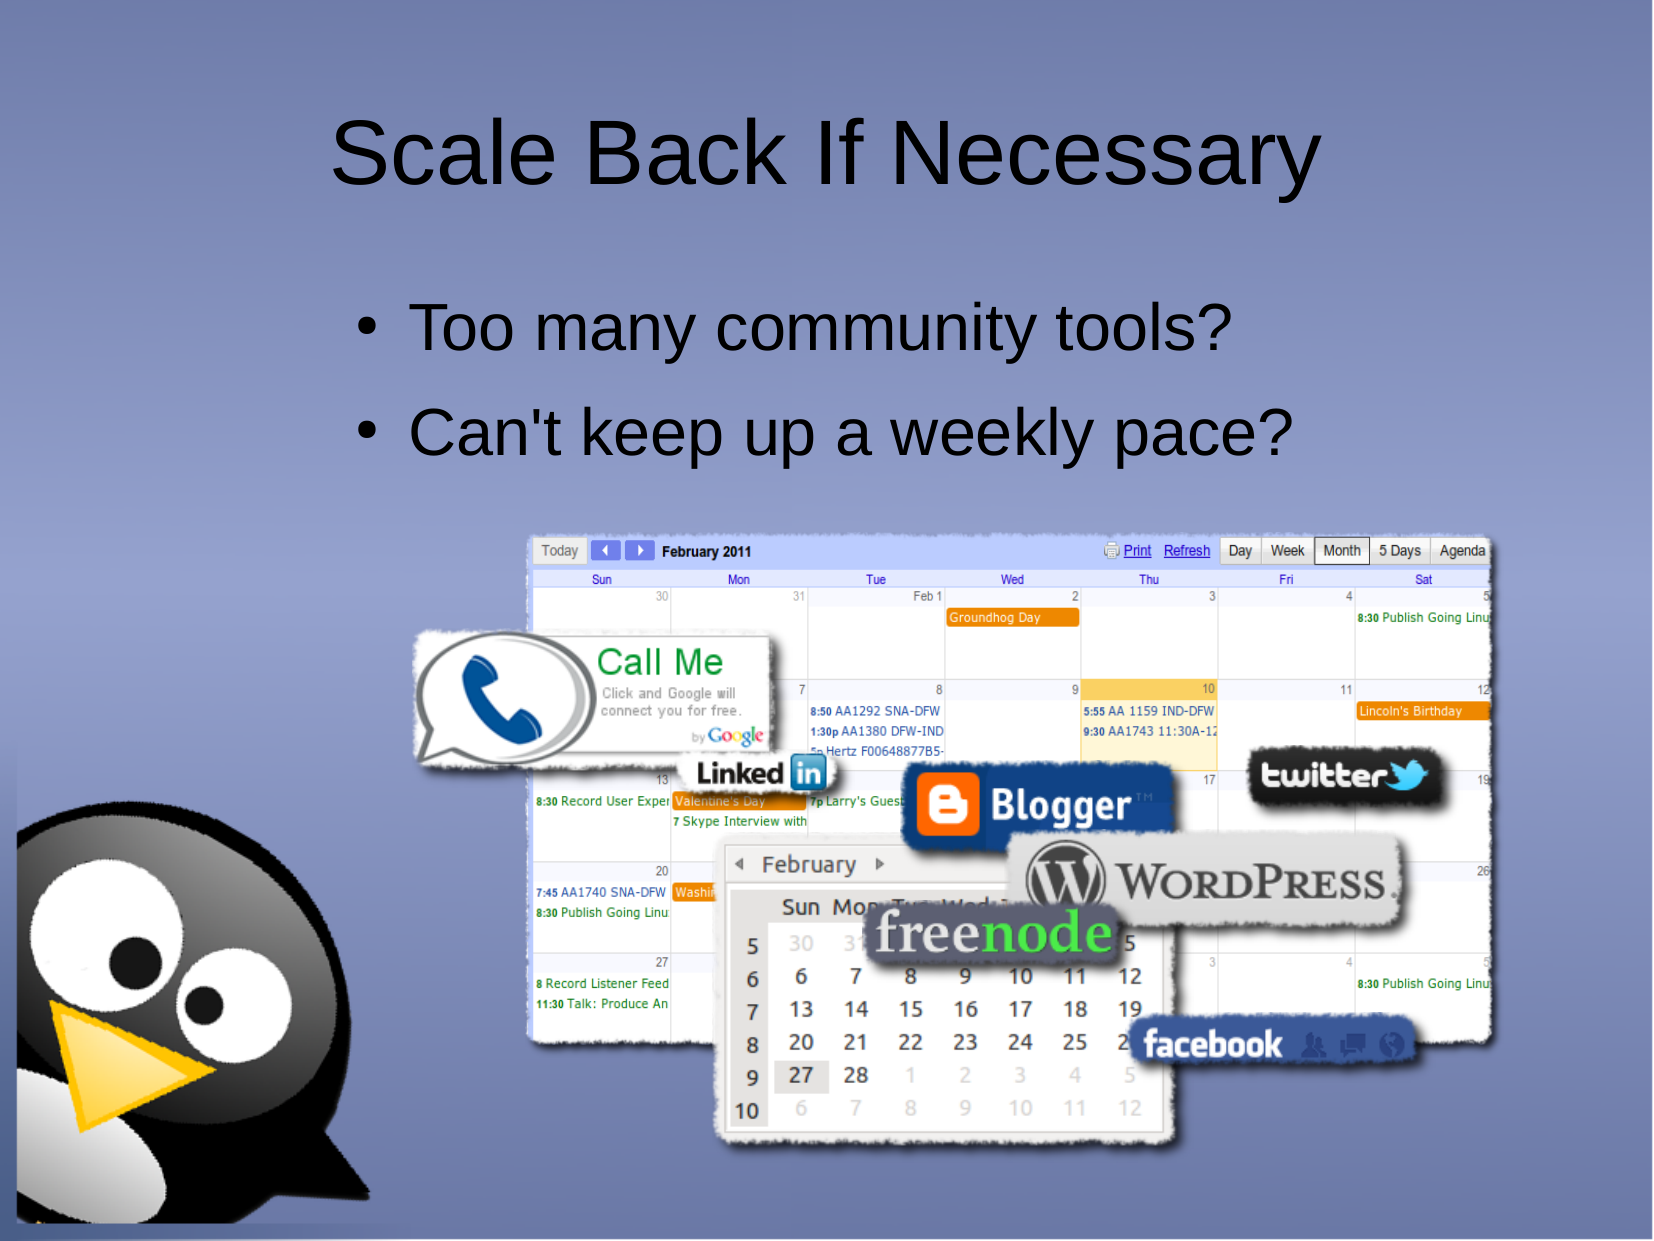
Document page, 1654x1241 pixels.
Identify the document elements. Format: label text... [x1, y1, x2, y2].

list Too many community tools? Can't keep up a weekly pace? [337, 290, 1571, 1109]
picture [0, 0, 1654, 1241]
title Scale Back If Necessary [82, 49, 1571, 257]
